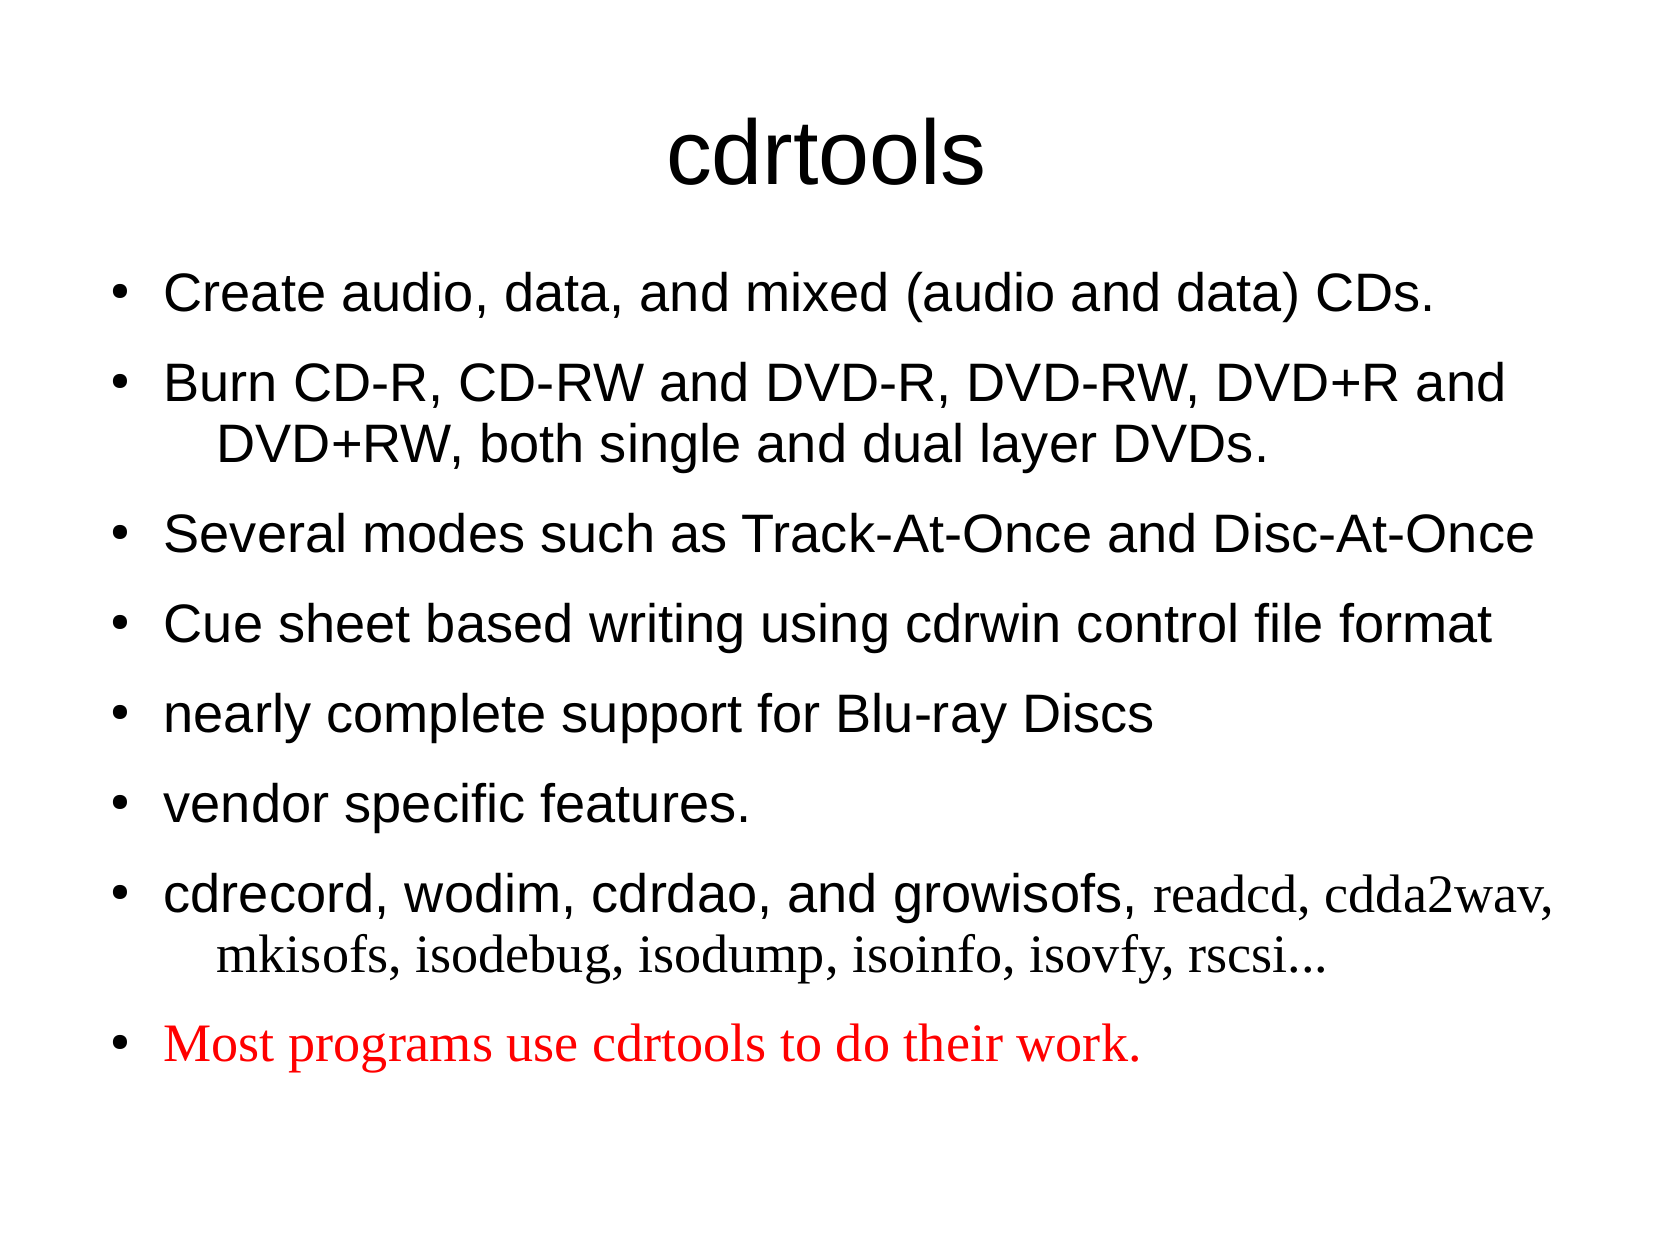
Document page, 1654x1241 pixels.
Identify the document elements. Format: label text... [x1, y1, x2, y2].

title cdrtools [82, 49, 1571, 257]
list Create audio, data, and mixed (audio and data) CDs. Burn CD-R, CD-RW and DVD-R, DVD-RW, DVD+R and DVD+RW, both single and dual layer DVDs. Several modes such as Track-At-Once and Disc-At-Once Cue sheet based writing using cdrwin control file format nearly complete support for Blu-ray Discs vendor specific features. cdrecord, wodim, cdrdao, and growisofs, readcd, cdda2wav, mkisofs, isodebug, isodump, isoinfo, isovfy, rscsi... Most programs use cdrtools to do their work. [75, 262, 1568, 1128]
